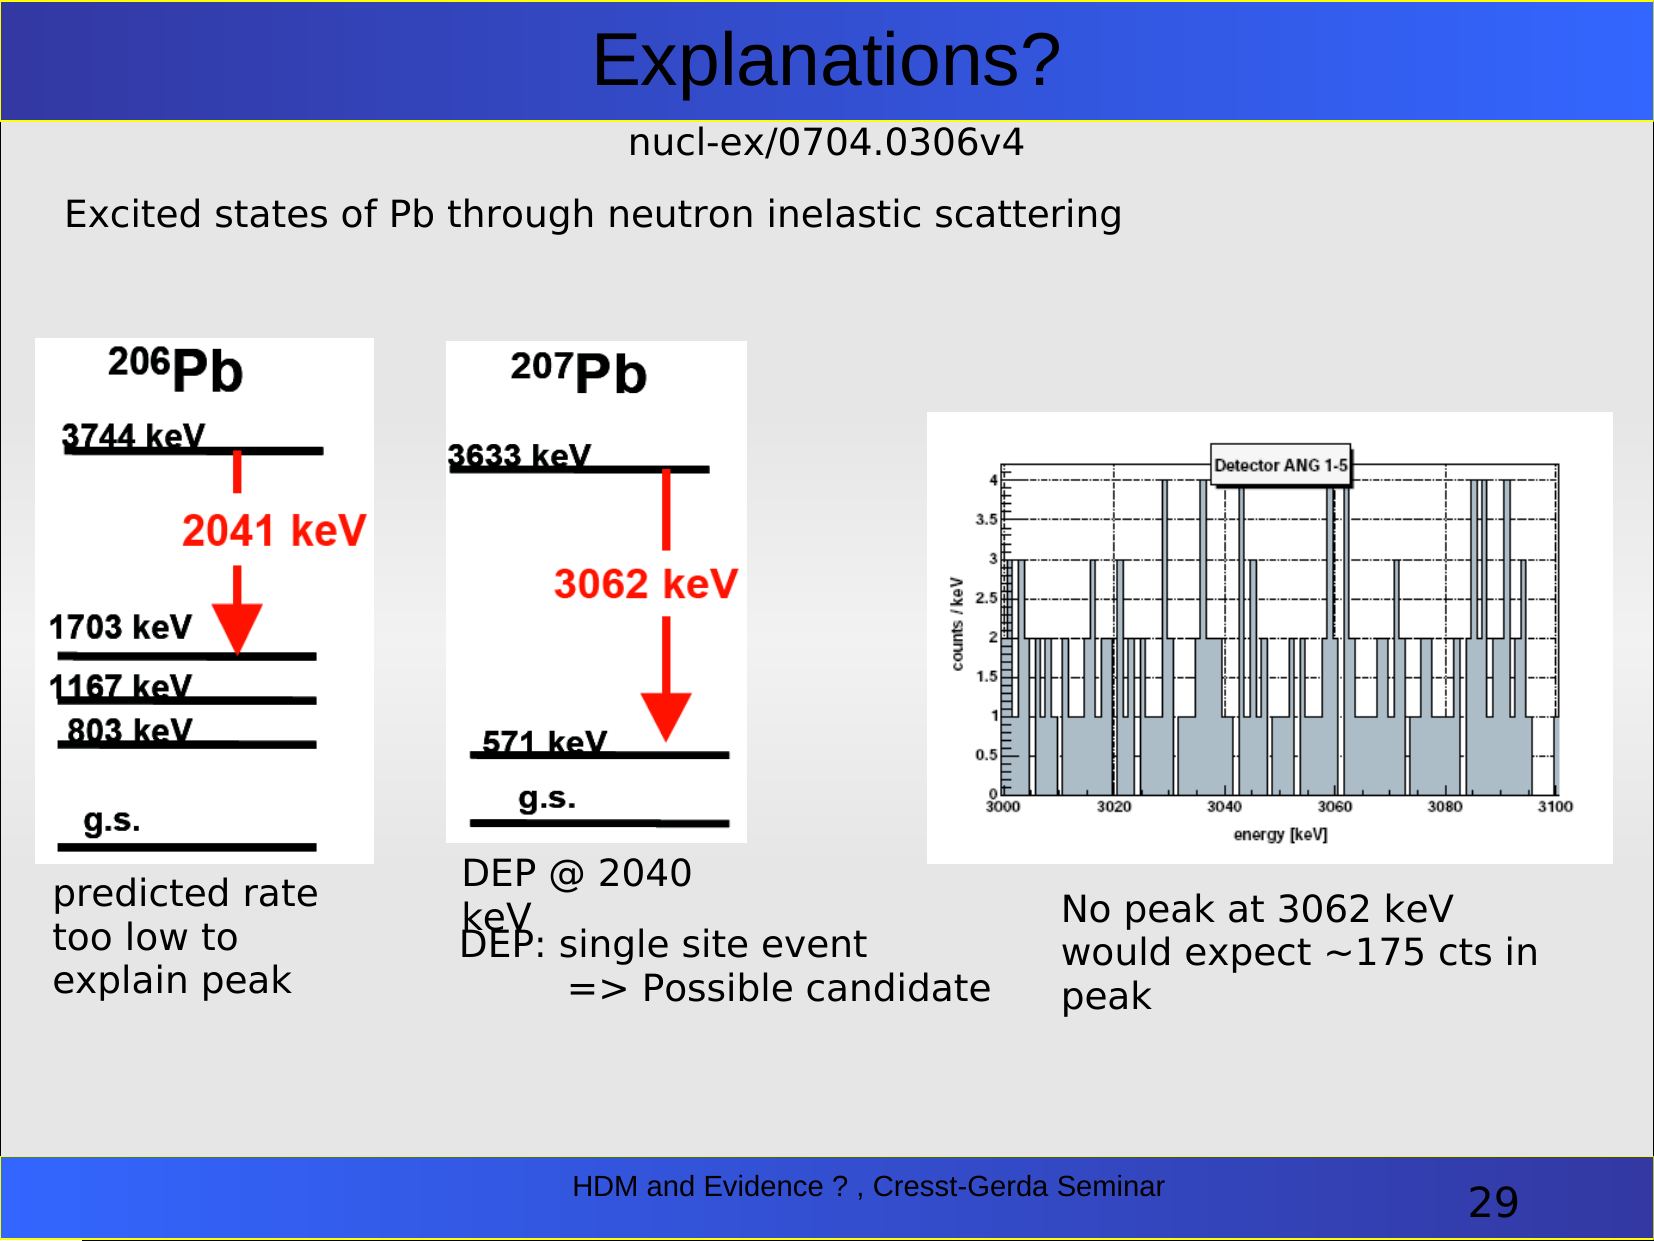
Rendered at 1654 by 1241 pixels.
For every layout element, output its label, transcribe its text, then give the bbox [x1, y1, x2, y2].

text_box DEP @ 2040 keV [446, 844, 788, 915]
text_box nucl-ex/0704.0306v4 [0, 112, 1654, 172]
picture [35, 338, 374, 864]
picture [446, 341, 747, 843]
text_box predicted rate too low to explain peak [37, 864, 376, 1010]
title Explanations? [82, 0, 1571, 112]
text_box Excited states of Pb through neutron inelastic scattering [37, 185, 1538, 244]
picture [927, 412, 1613, 864]
text_box No peak at 3062 keV would expect ~175 cts in peak [1046, 880, 1572, 1026]
text_box DEP: single site event => Possible candidate [444, 915, 1046, 1018]
